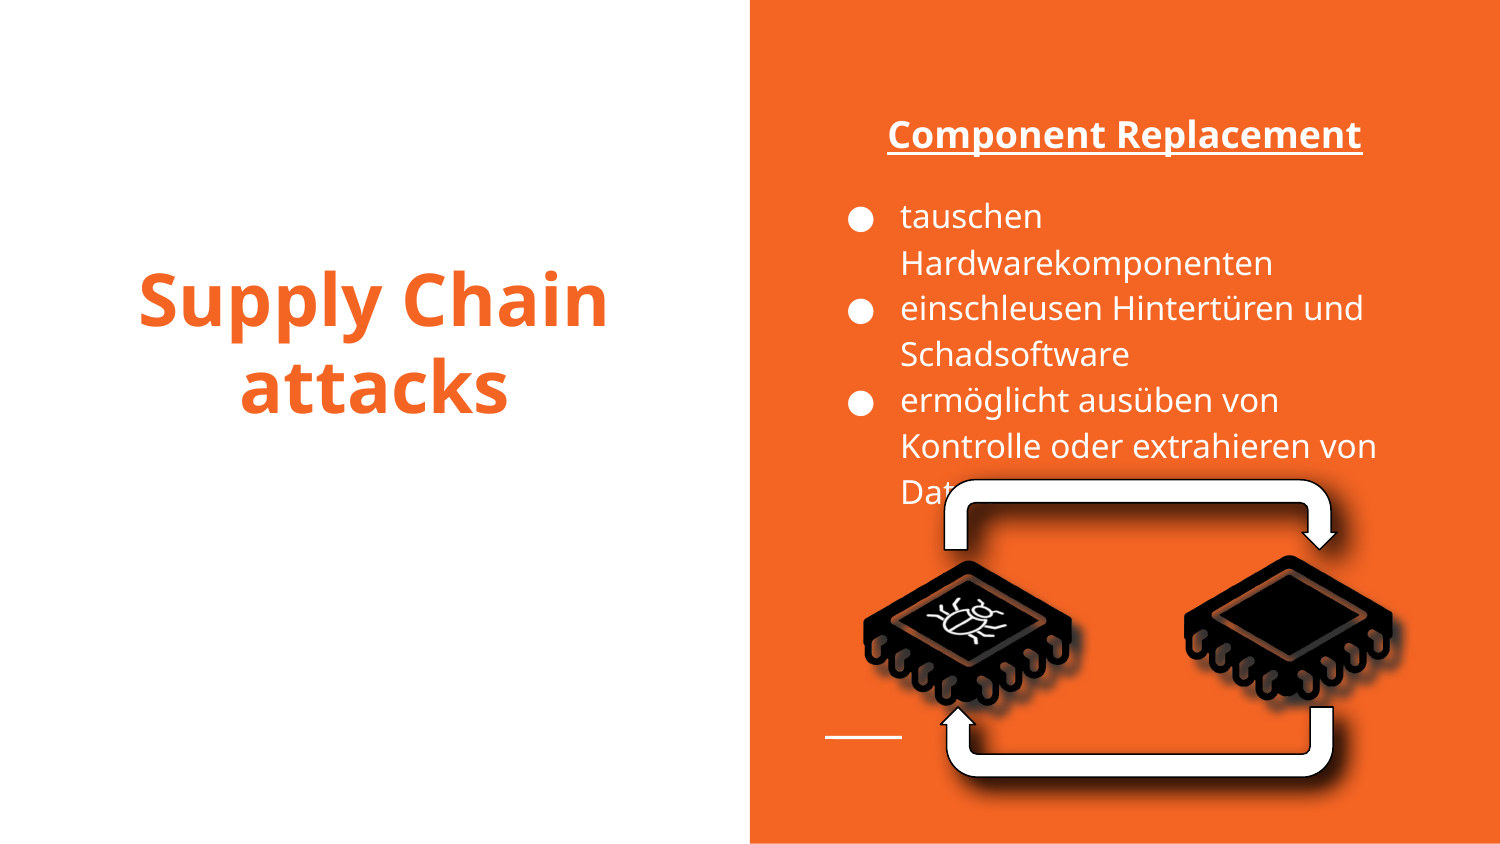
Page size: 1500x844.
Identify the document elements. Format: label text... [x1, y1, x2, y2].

title Supply Chain attacks [0, 227, 750, 444]
picture [813, 443, 1437, 794]
text_box [944, 479, 1338, 550]
text_box [940, 707, 1334, 778]
list Component Replacement tauschen Hardwarekomponenten einschleusen Hintertüren und Schadsoftware ermöglicht ausüben von Kontrolle oder extrahieren von Daten [810, 59, 1440, 556]
